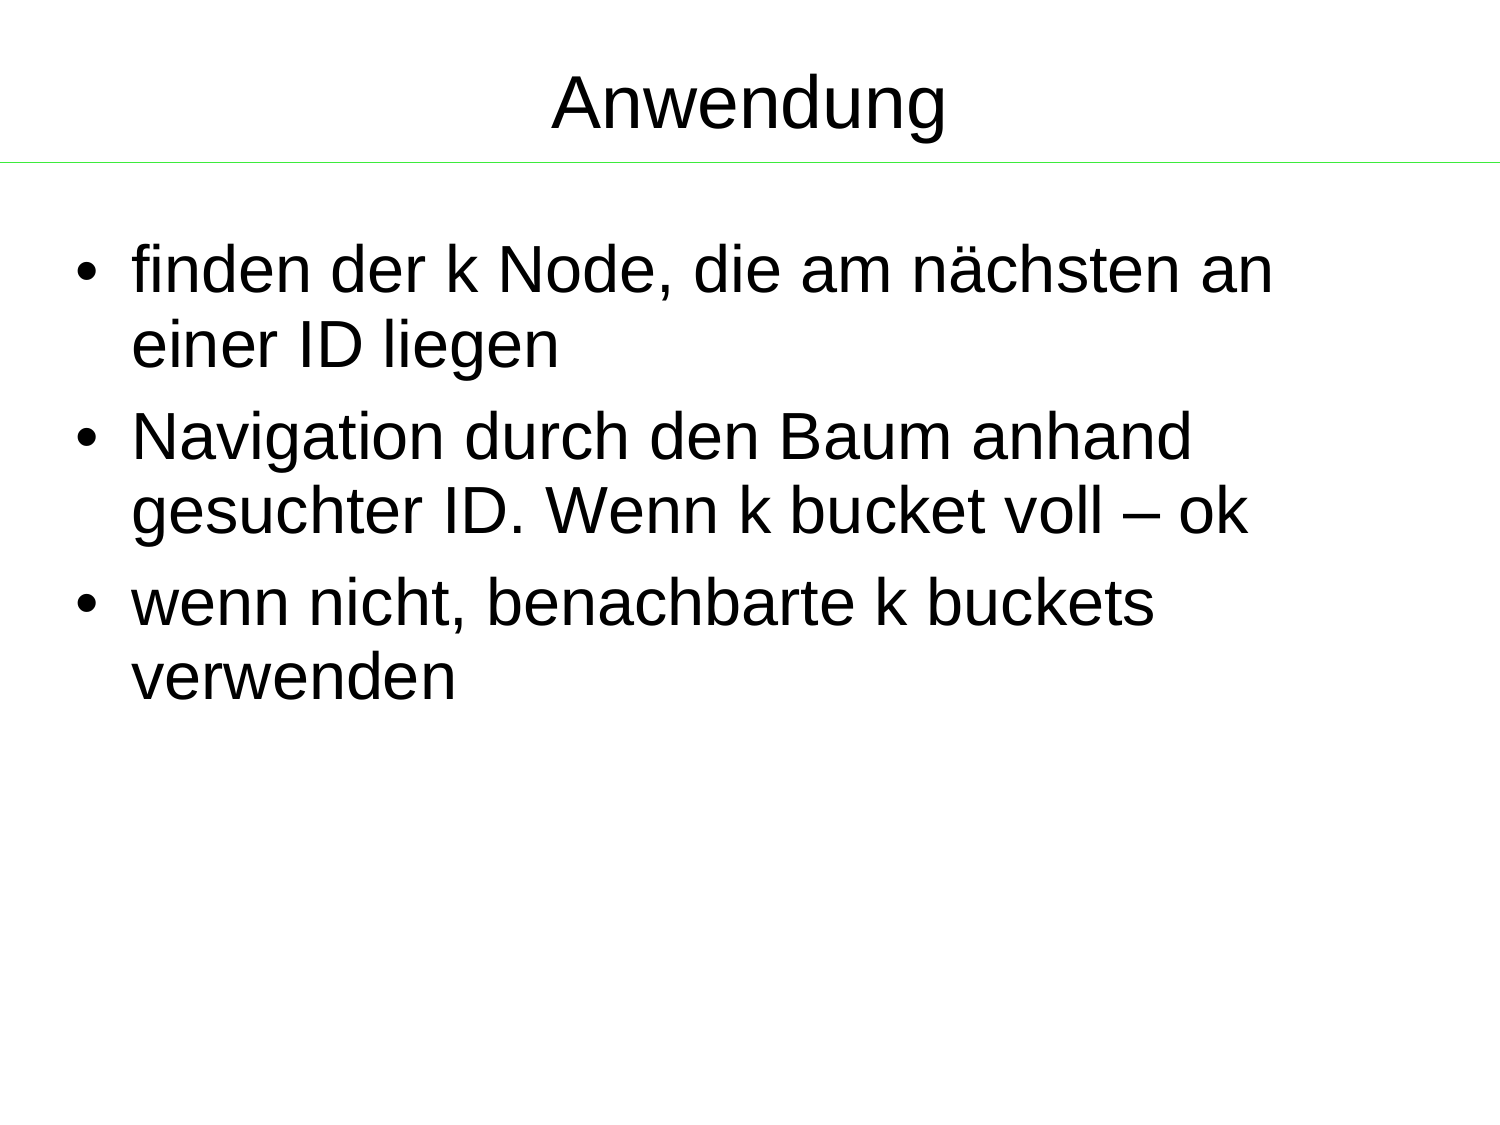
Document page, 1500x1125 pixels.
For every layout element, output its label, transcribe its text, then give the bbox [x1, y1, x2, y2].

list finden der k Node, die am nächsten an einer ID liegen Navigation durch den Baum anhand gesuchter ID. Wenn k bucket voll – ok wenn nicht, benachbarte k buckets verwenden [75, 232, 1426, 986]
title Anwendung [75, 57, 1426, 148]
